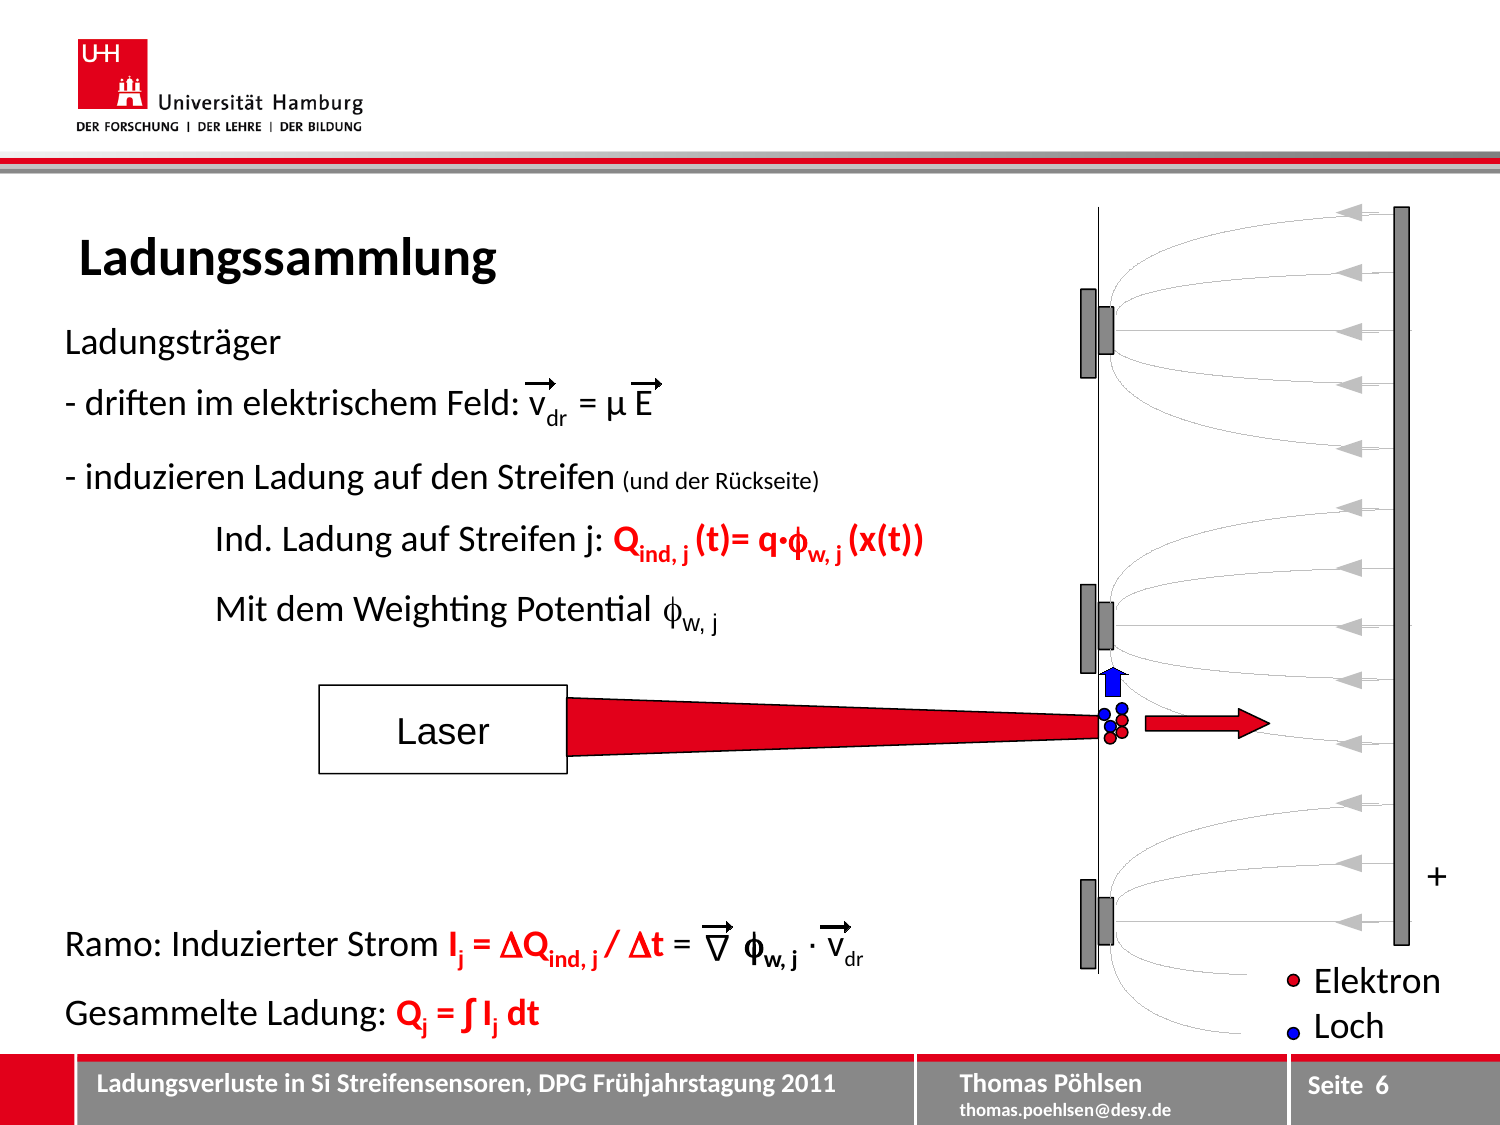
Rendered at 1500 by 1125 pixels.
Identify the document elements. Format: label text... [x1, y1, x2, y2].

text_box [1099, 702, 1129, 744]
text_box [1098, 897, 1114, 945]
picture [0, 0, 1500, 174]
title Ladungssammlung [64, 193, 1436, 307]
text_box Elektron Loch [1299, 948, 1500, 1054]
text_box [566, 697, 1098, 757]
text_box [1080, 584, 1096, 674]
text_box ∆ [702, 921, 726, 925]
text_box [1098, 306, 1114, 355]
text_box [1394, 207, 1410, 946]
text_box + [1411, 844, 1495, 905]
subtitle Ladungsträger - driften im elektrischem Feld: vdr = µ E - induzieren Ladung auf den Streifen (und der Rückseite) Ind. Ladung auf Streifen j: Qind, j (t)= q·w, j (x(t)) Mit dem Weighting Potential w, j Ramo: Induzierter Strom Ij = DQind, j / Dt = w, j · vdr Gesammelte Ladung: Qj = ∫ Ij dt [64, 307, 1436, 1039]
text_box [525, 378, 556, 390]
text_box [1145, 708, 1270, 739]
text_box [702, 921, 733, 933]
text_box [1080, 289, 1096, 378]
text_box Laser [319, 685, 568, 774]
text_box [1080, 879, 1096, 969]
text_box [1287, 974, 1300, 987]
text_box [631, 378, 662, 390]
text_box [820, 921, 851, 933]
text_box [1098, 602, 1114, 650]
text_box [1287, 1027, 1299, 1040]
text_box [1098, 667, 1129, 697]
text_box ∆ [702, 928, 733, 981]
